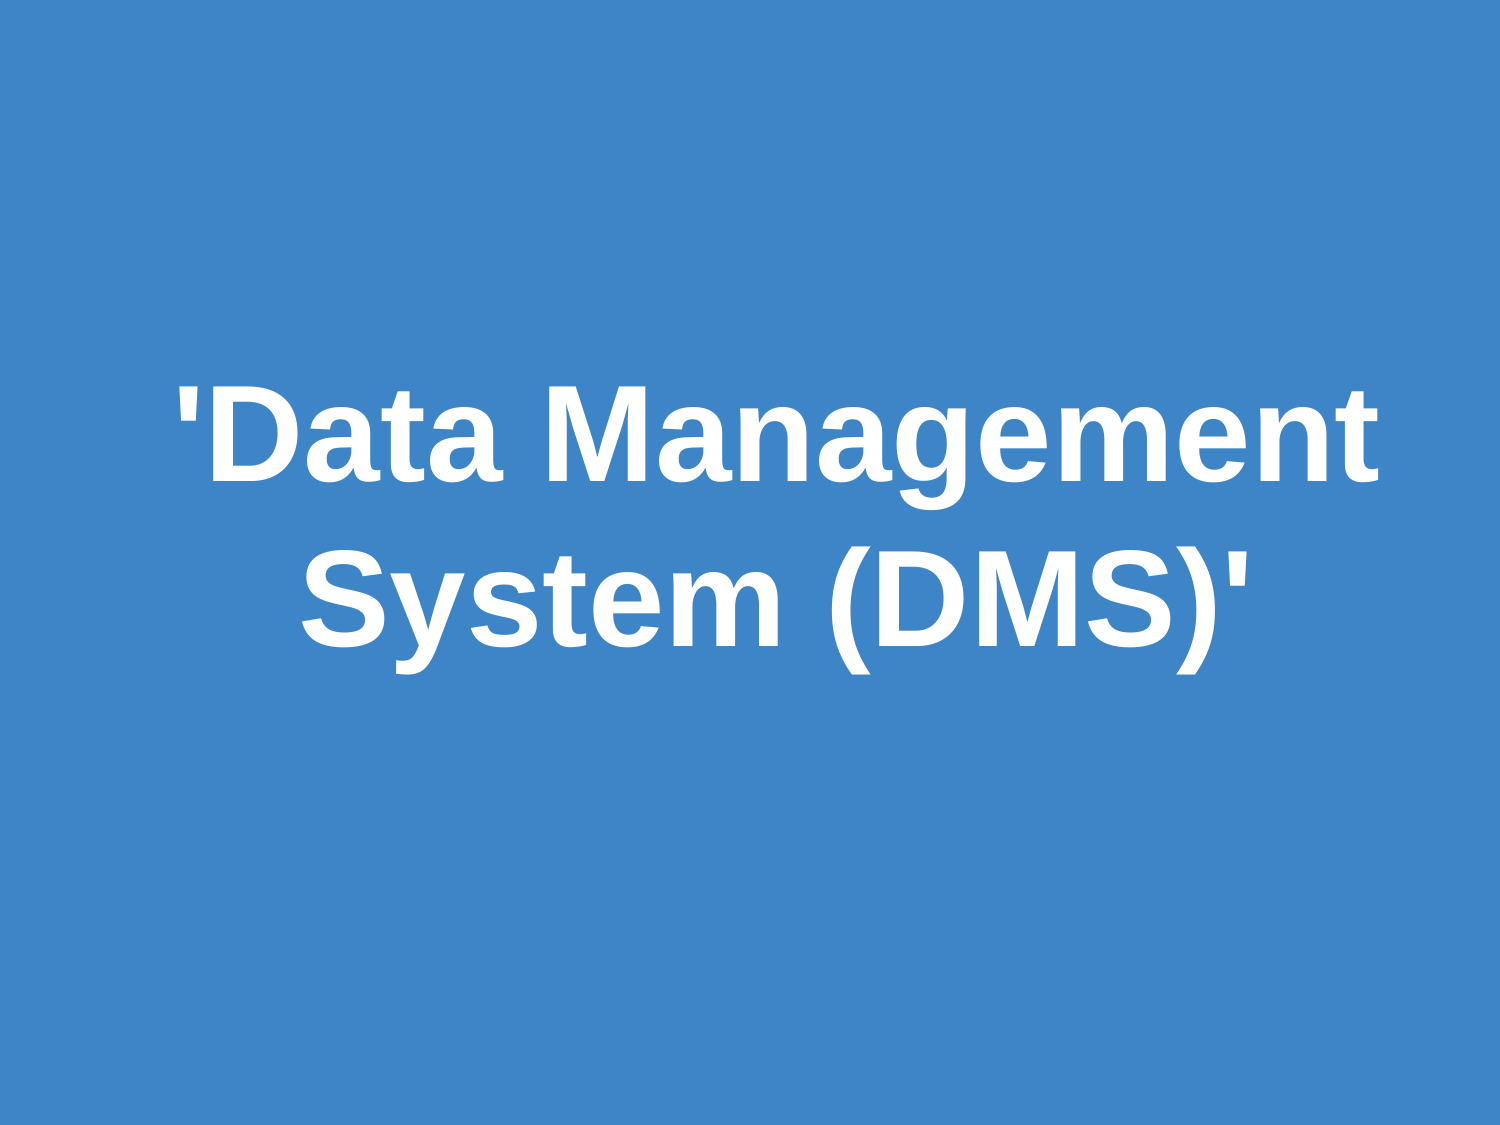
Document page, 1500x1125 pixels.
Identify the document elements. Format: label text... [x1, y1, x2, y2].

text_box 'Data Management System (DMS)' [139, 667, 1415, 854]
